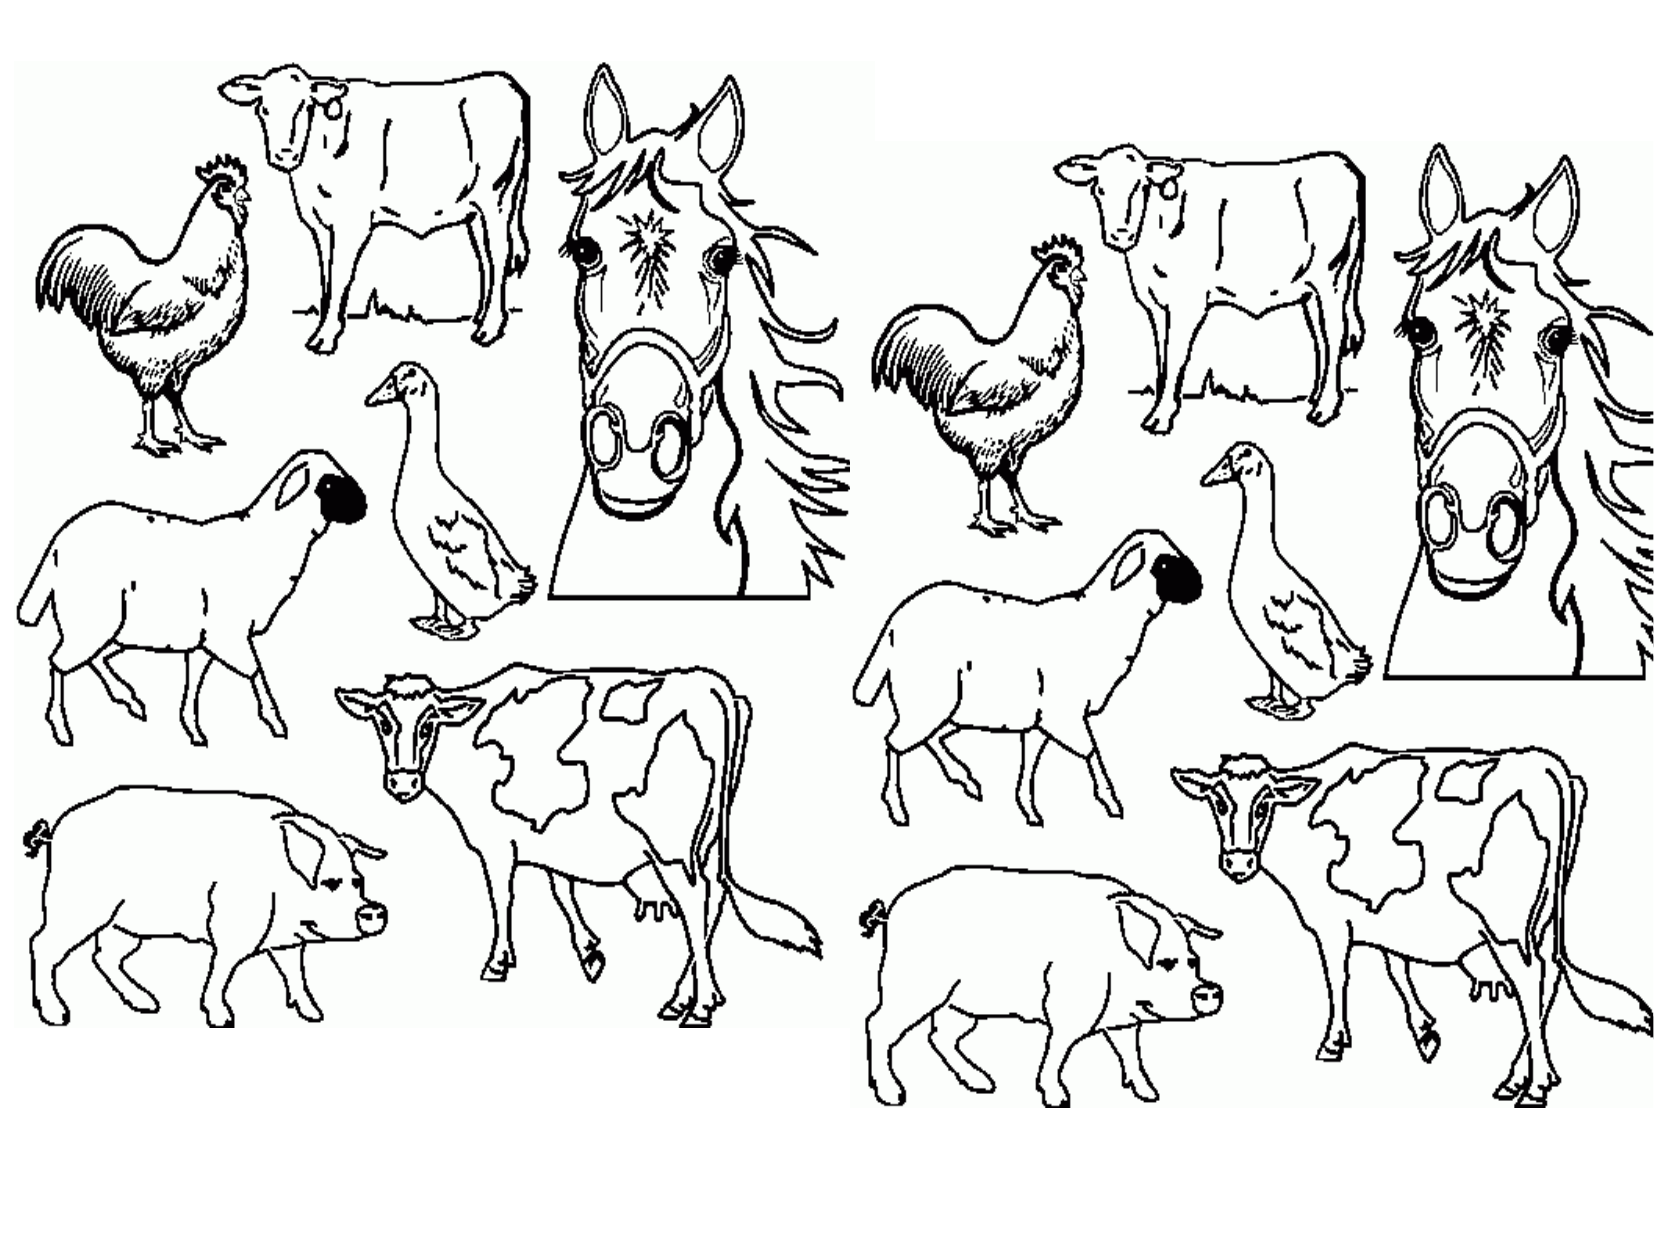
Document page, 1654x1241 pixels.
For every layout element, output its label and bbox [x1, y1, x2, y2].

picture [14, 61, 1654, 1108]
